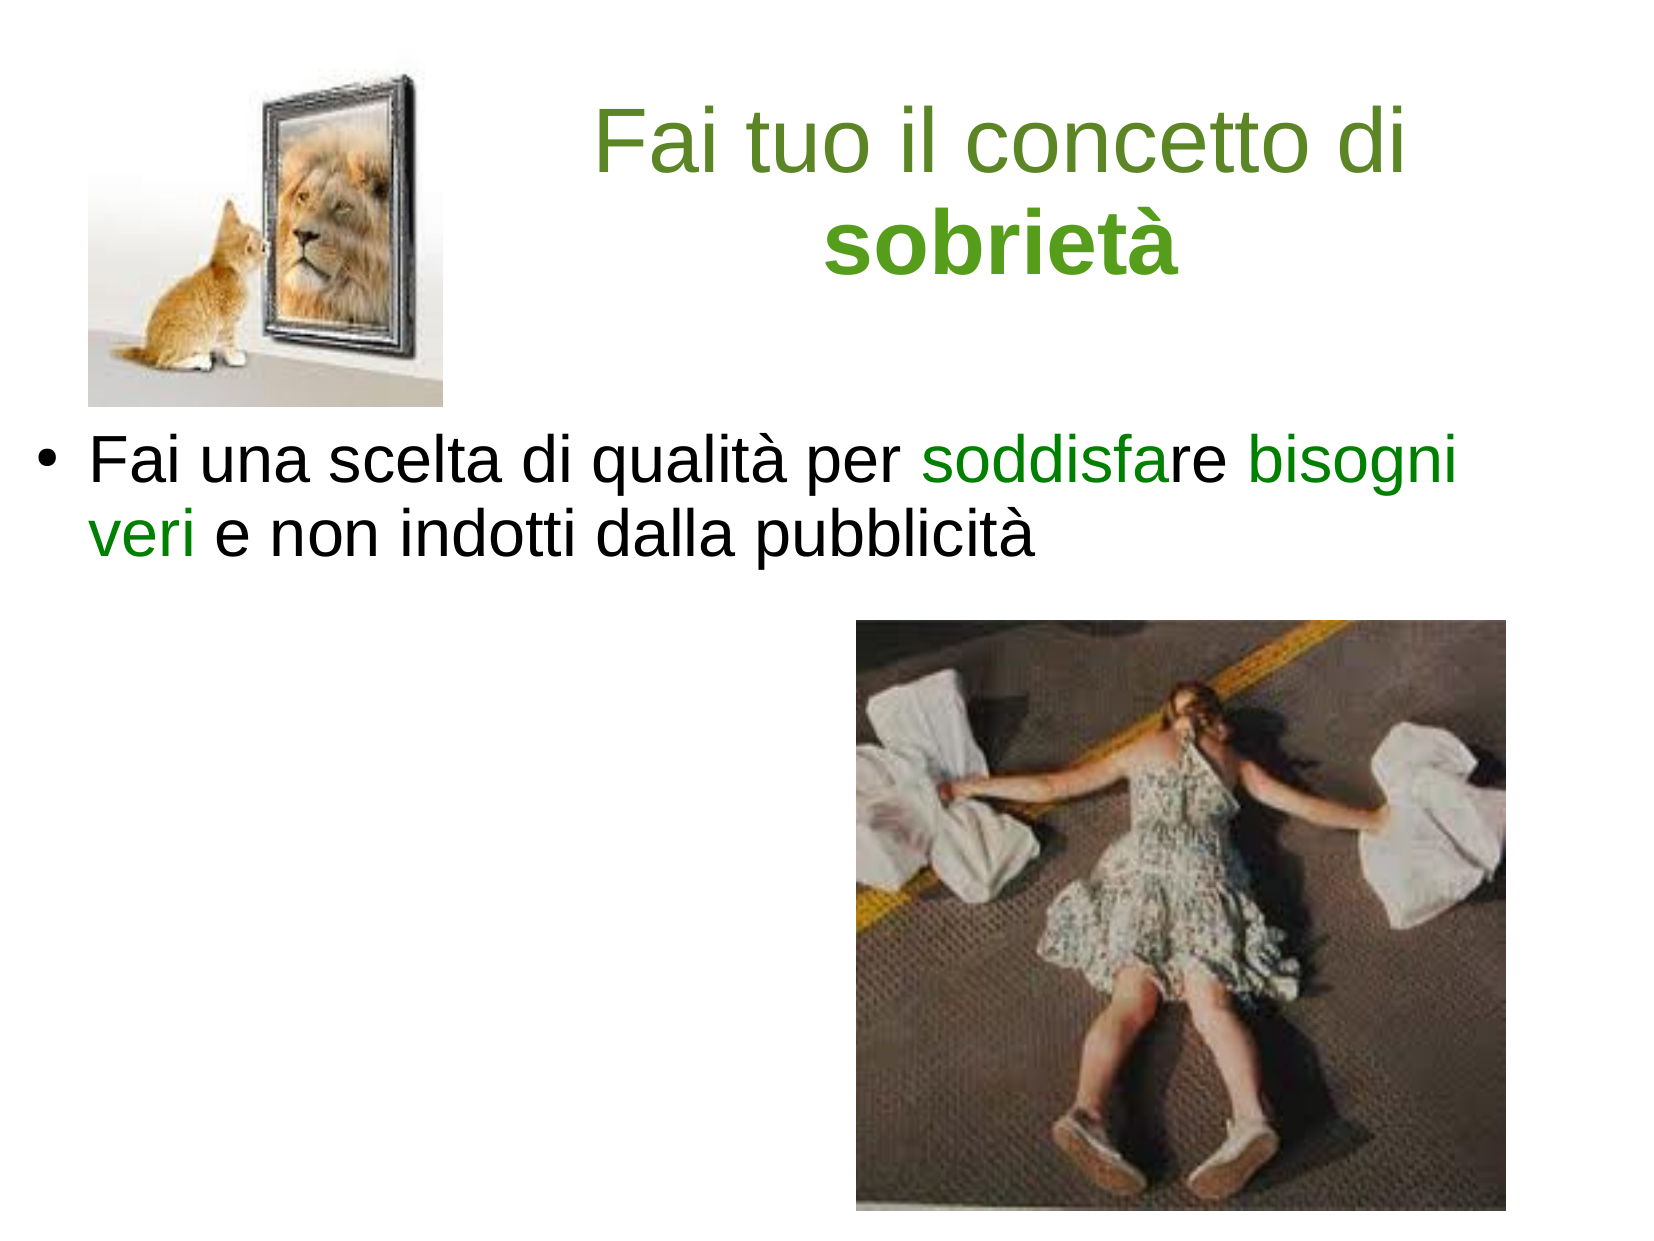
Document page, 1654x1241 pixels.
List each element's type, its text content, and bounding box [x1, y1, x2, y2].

list Fai una scelta di qualità per soddisfare bisogni veri e non indotti dalla pubblicità [17, 421, 1506, 1241]
picture [856, 620, 1506, 1211]
title Fai tuo il concetto di sobrietà [496, 88, 1506, 296]
picture [88, 29, 443, 407]
